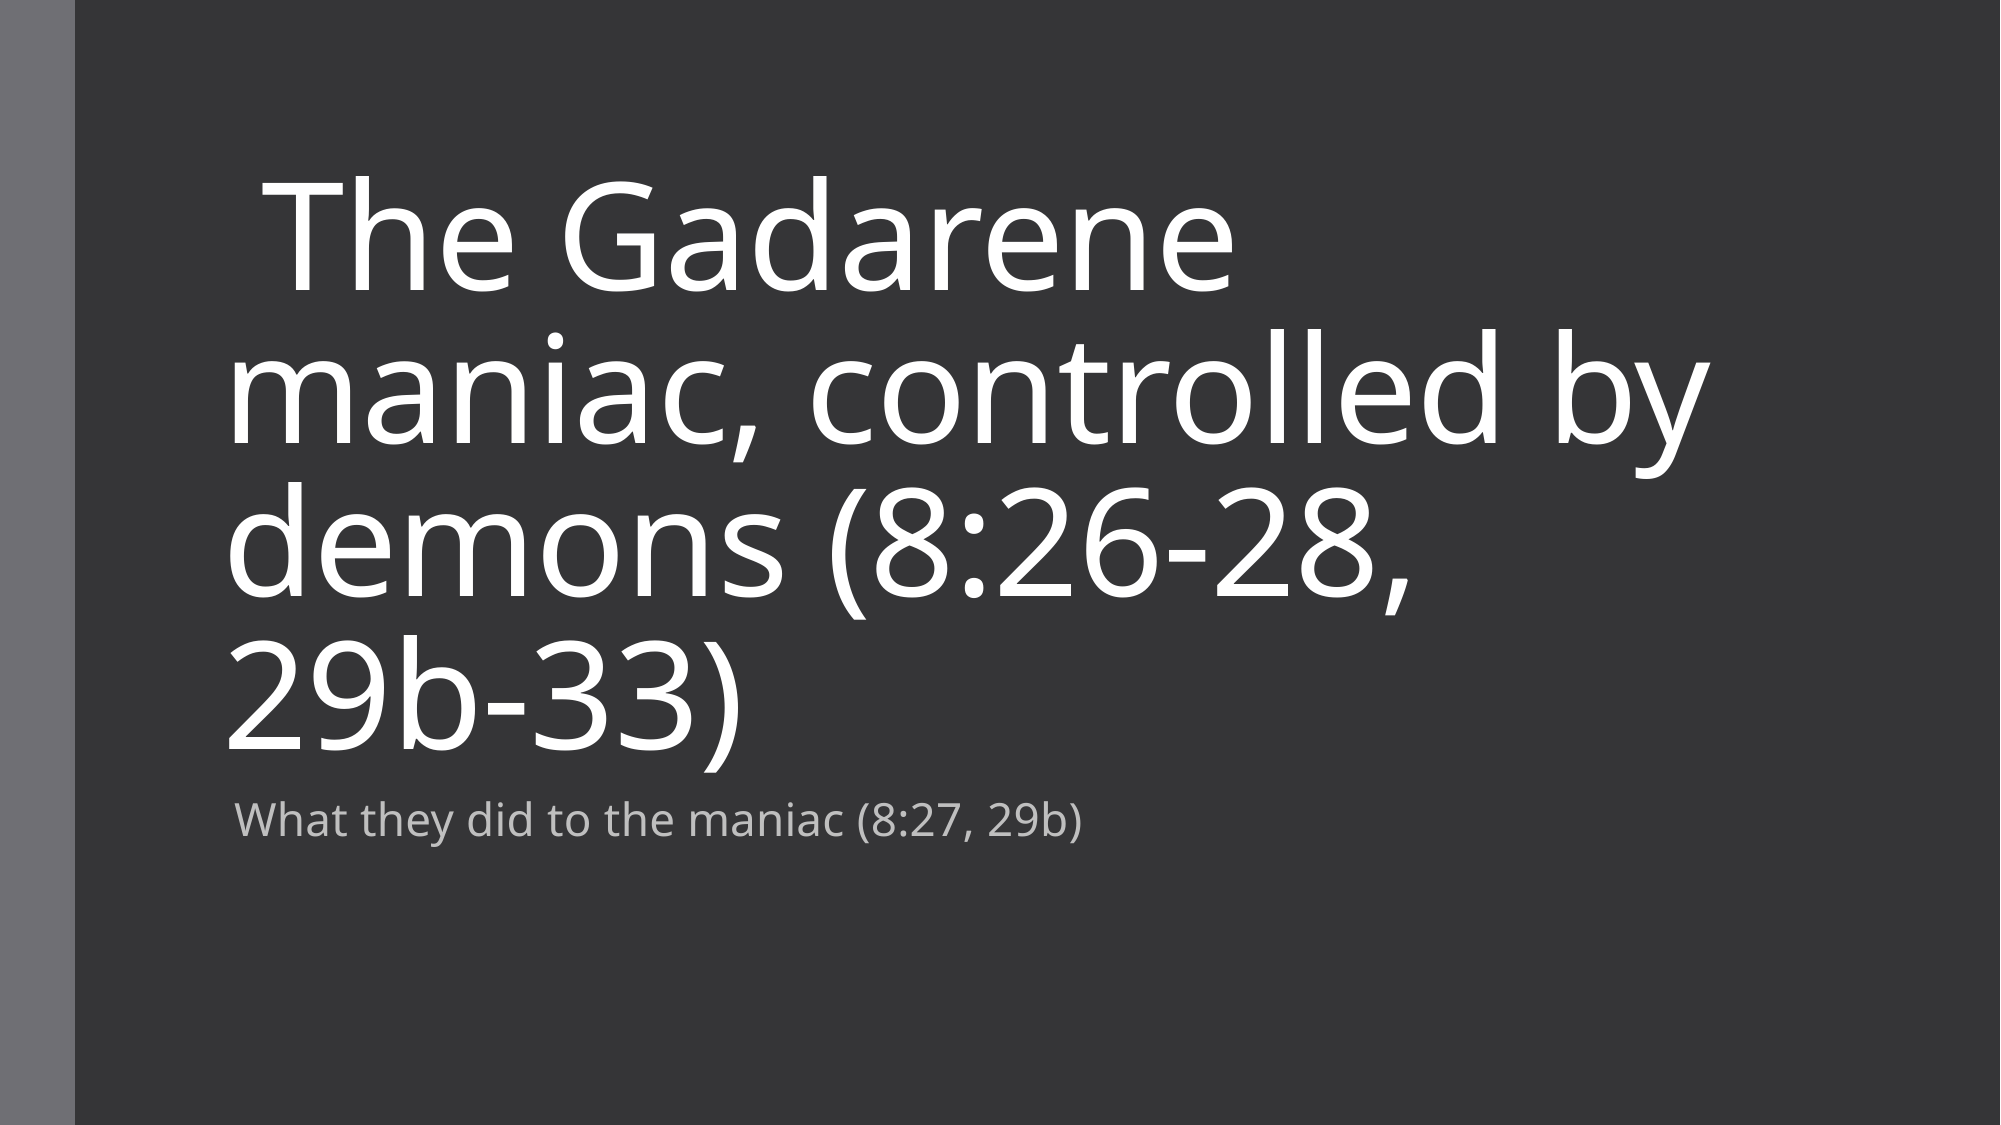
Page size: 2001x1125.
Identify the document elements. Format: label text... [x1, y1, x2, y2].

title The Gadarene maniac, controlled by demons (8:26-28, 29b-33) [206, 124, 1752, 787]
subtitle What they did to the maniac (8:27, 29b) [206, 787, 1752, 1066]
